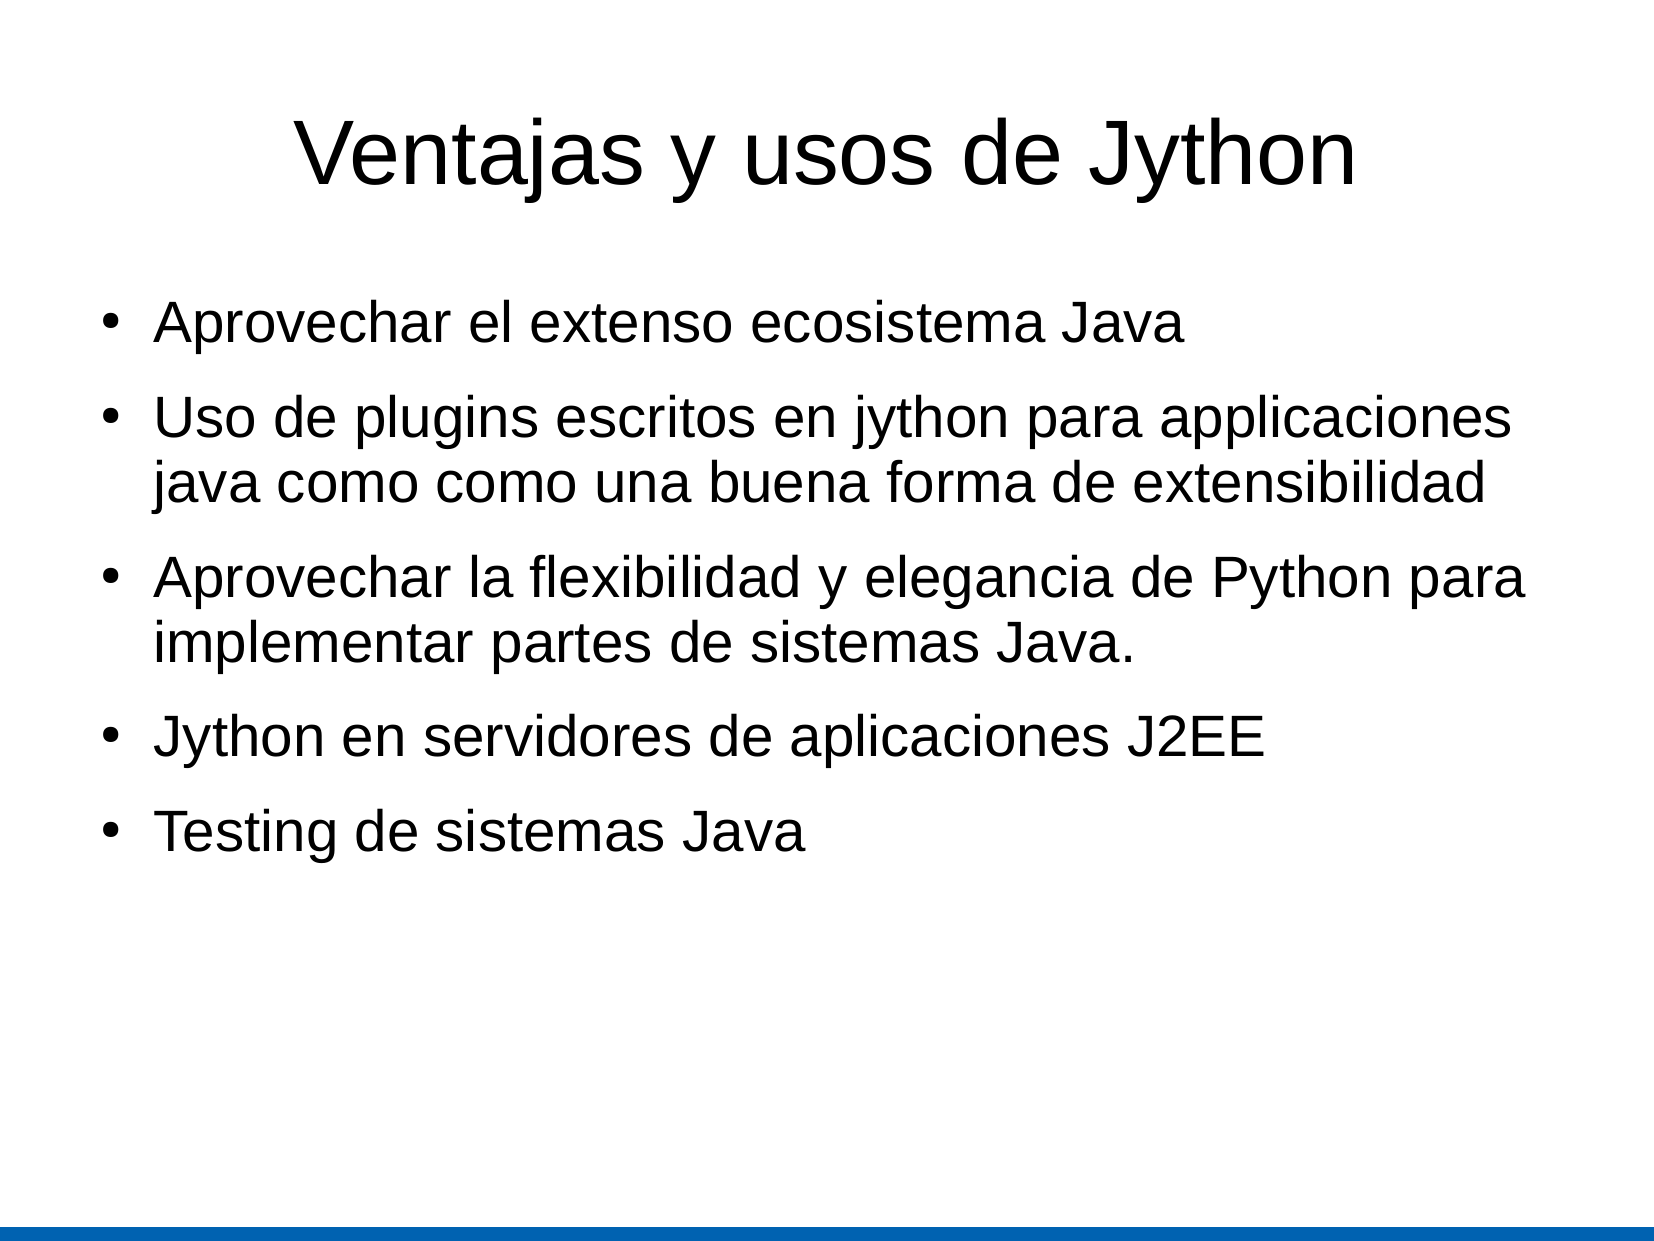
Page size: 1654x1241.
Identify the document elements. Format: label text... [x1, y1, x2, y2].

title Ventajas y usos de Jython [82, 49, 1571, 257]
list Aprovechar el extenso ecosistema Java Uso de plugins escritos en jython para applicaciones java como como una buena forma de extensibilidad Aprovechar la flexibilidad y elegancia de Python para implementar partes de sistemas Java. Jython en servidores de aplicaciones J2EE Testing de sistemas Java [82, 290, 1571, 1094]
